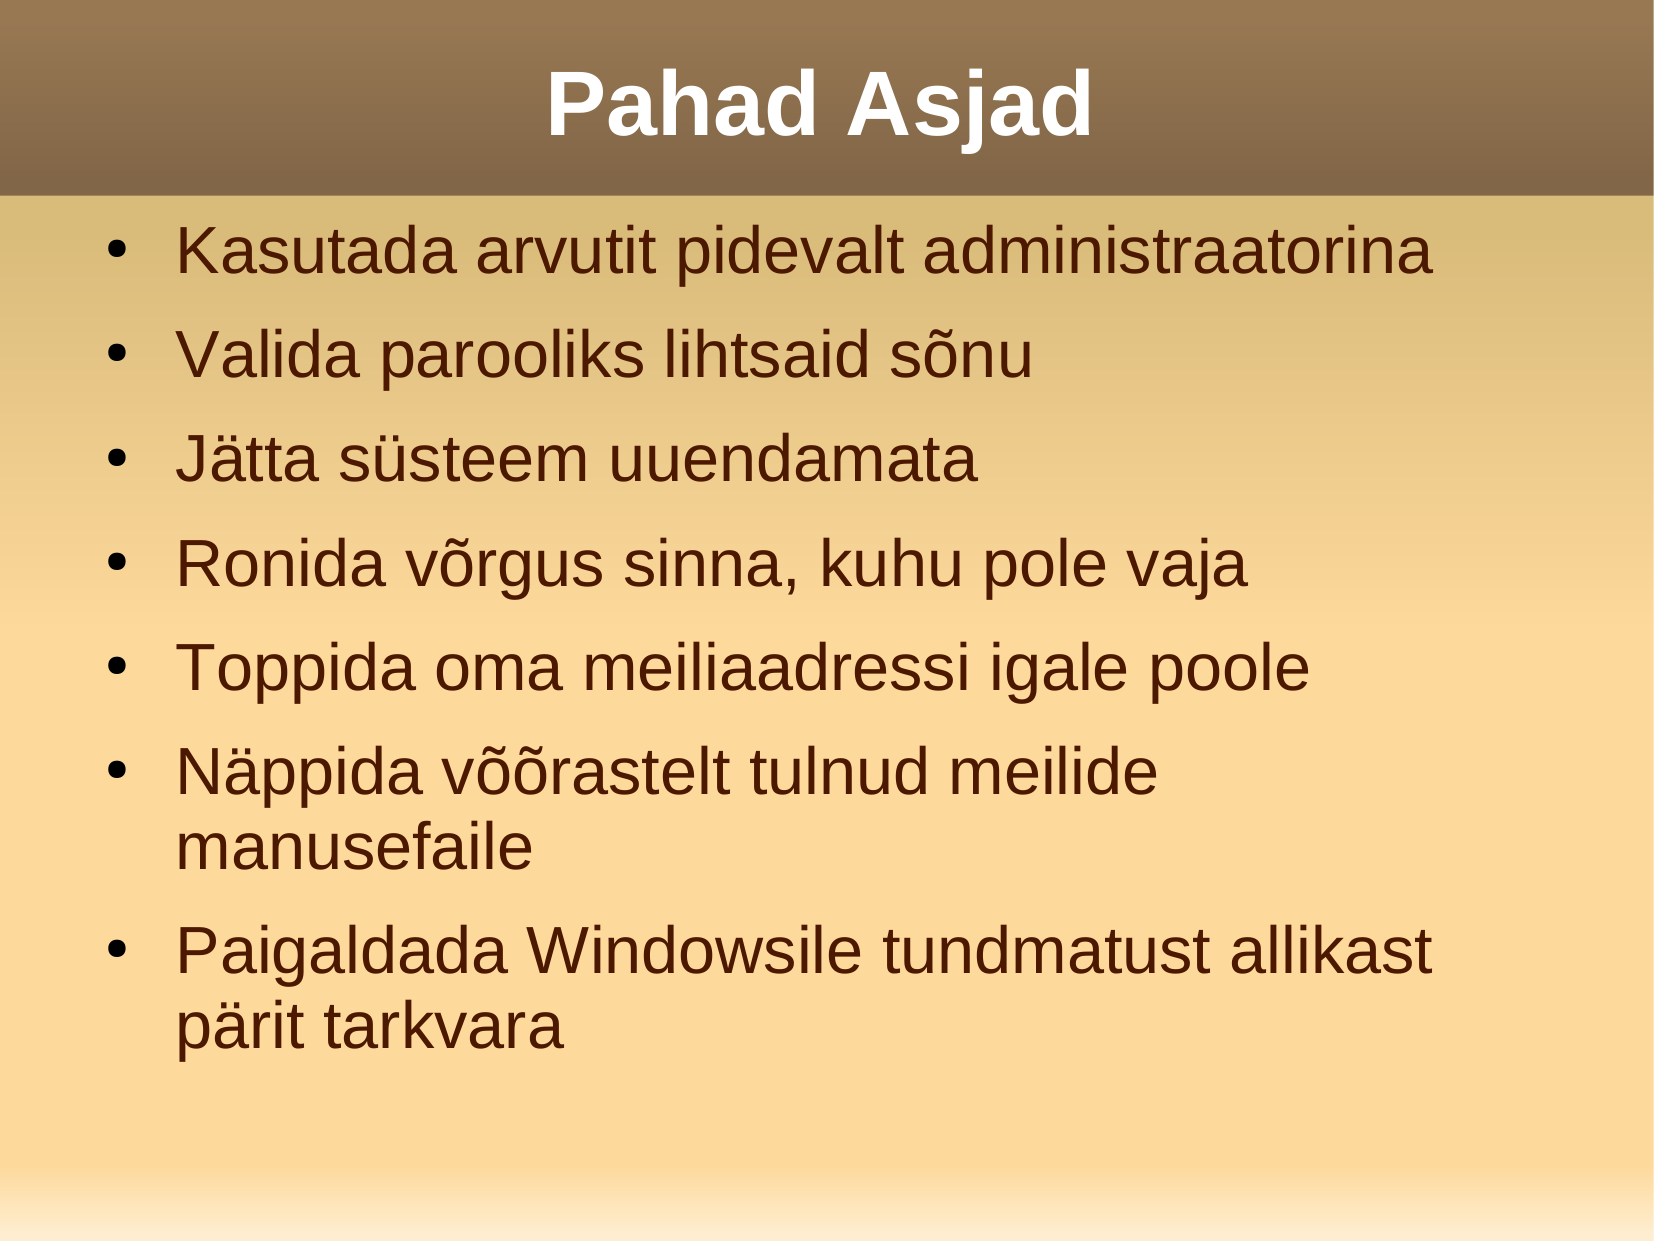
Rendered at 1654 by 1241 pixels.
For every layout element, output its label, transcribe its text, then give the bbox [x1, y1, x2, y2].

title Pahad Asjad [76, 0, 1565, 208]
list Kasutada arvutit pidevalt administraatorina Valida parooliks lihtsaid sõnu Jätta süsteem uuendamata Ronida võrgus sinna, kuhu pole vaja Toppida oma meiliaadressi igale poole Näppida võõrastelt tulnud meilide manusefaile Paigaldada Windowsile tundmatust allikast pärit tarkvara [93, 212, 1506, 1063]
picture [0, 0, 1654, 1241]
